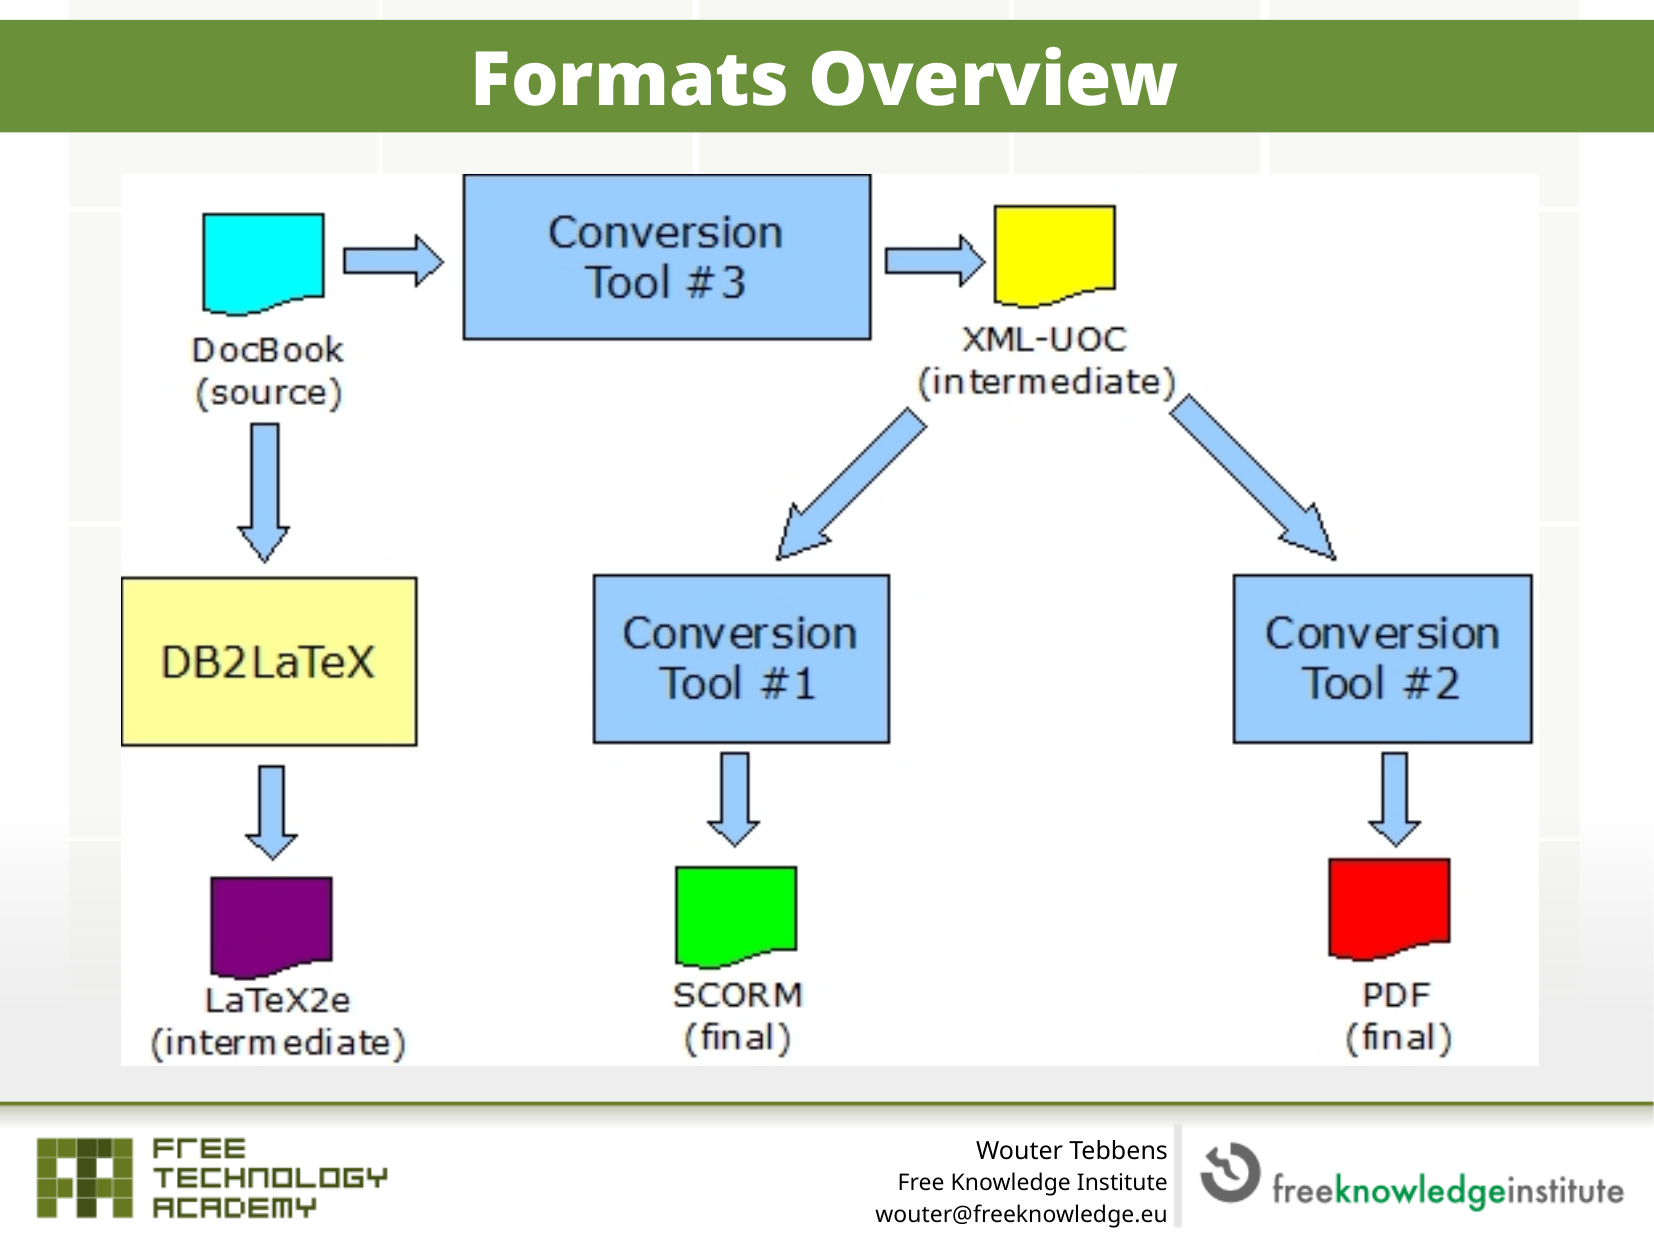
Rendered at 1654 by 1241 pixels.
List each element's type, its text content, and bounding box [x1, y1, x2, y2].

title Formats Overview [37, 32, 1613, 120]
picture [0, 133, 1654, 1241]
picture [0, 0, 1654, 19]
